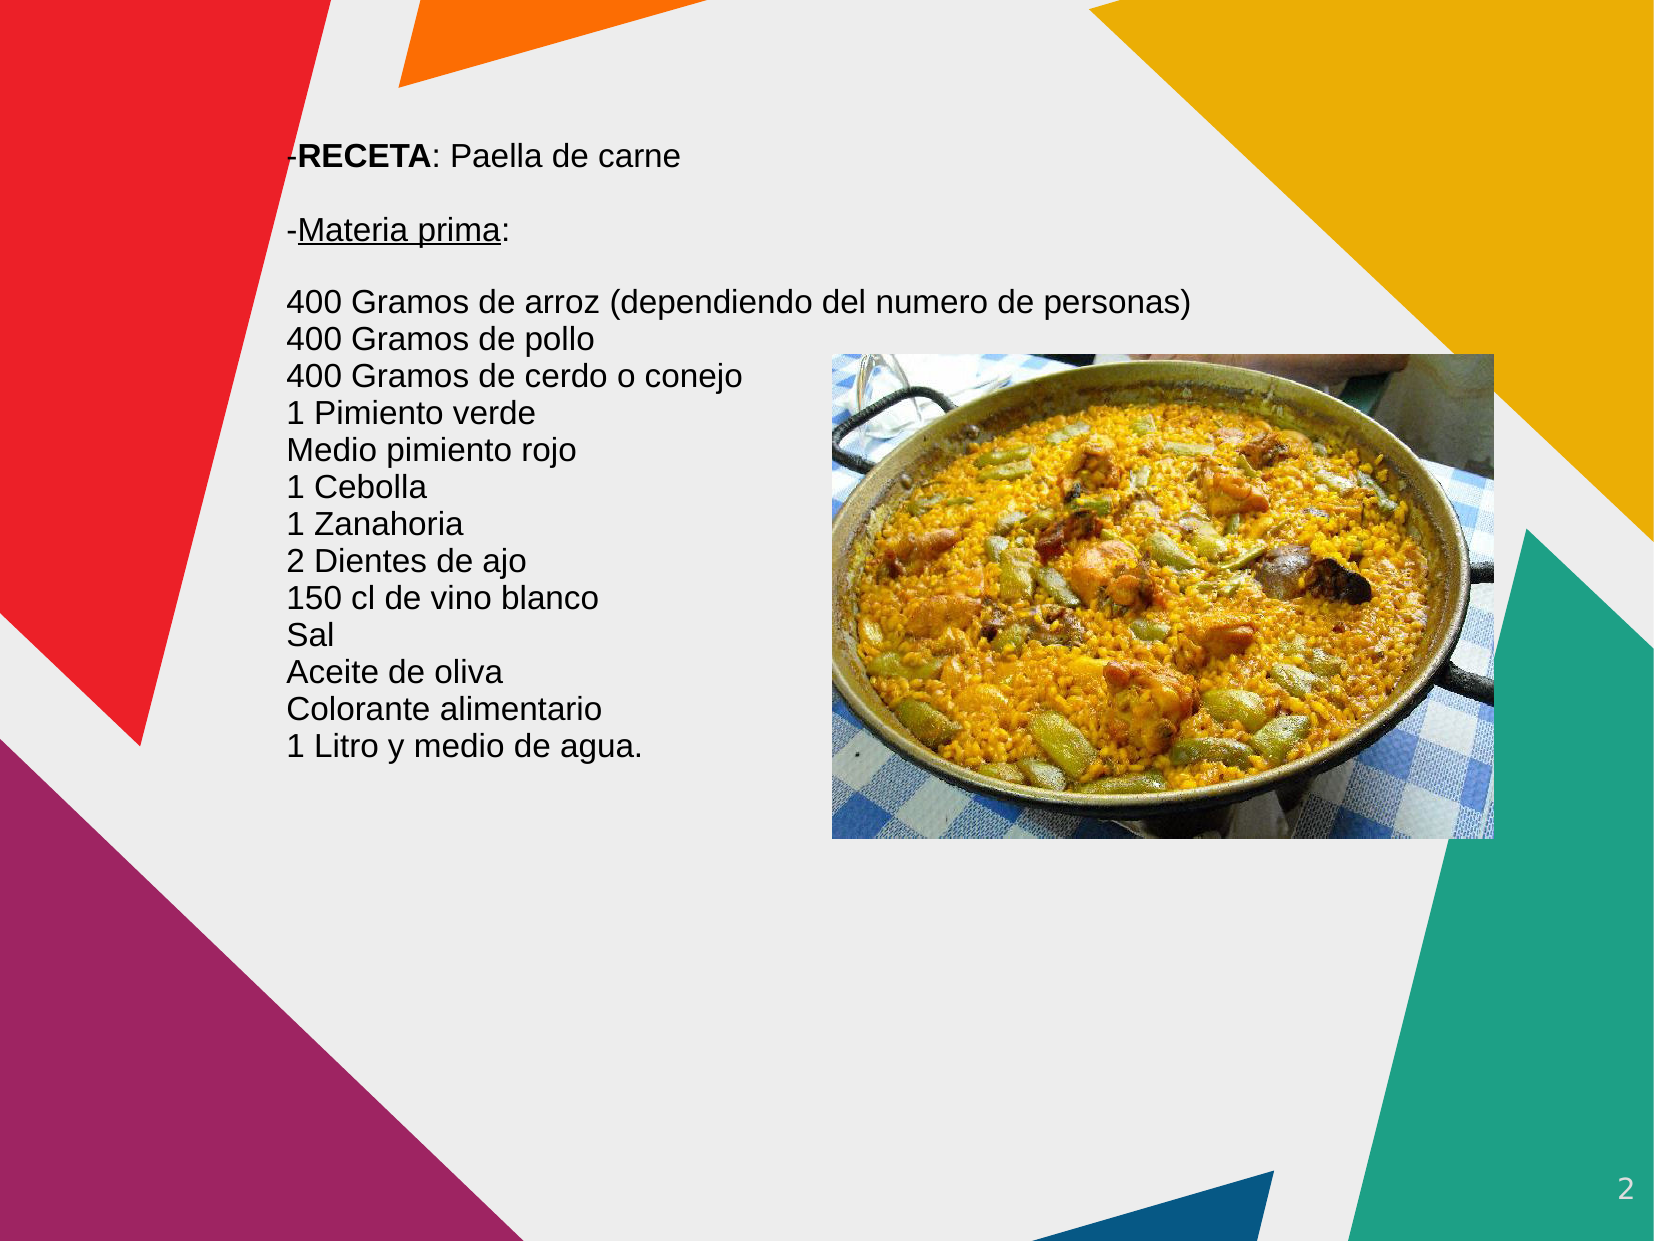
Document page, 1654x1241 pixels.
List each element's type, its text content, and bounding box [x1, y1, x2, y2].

picture [832, 354, 1494, 839]
text_box -RECETA: Paella de carne -Materia prima: 400 Gramos de arroz (dependiendo del numero de personas) 400 Gramos de pollo 400 Gramos de cerdo o conejo 1 Pimiento verde Medio pimiento rojo 1 Cebolla 1 Zanahoria 2 Dientes de ajo 150 cl de vino blanco Sal Aceite de oliva Colorante alimentario 1 Litro y medio de agua. [271, 129, 1241, 1241]
